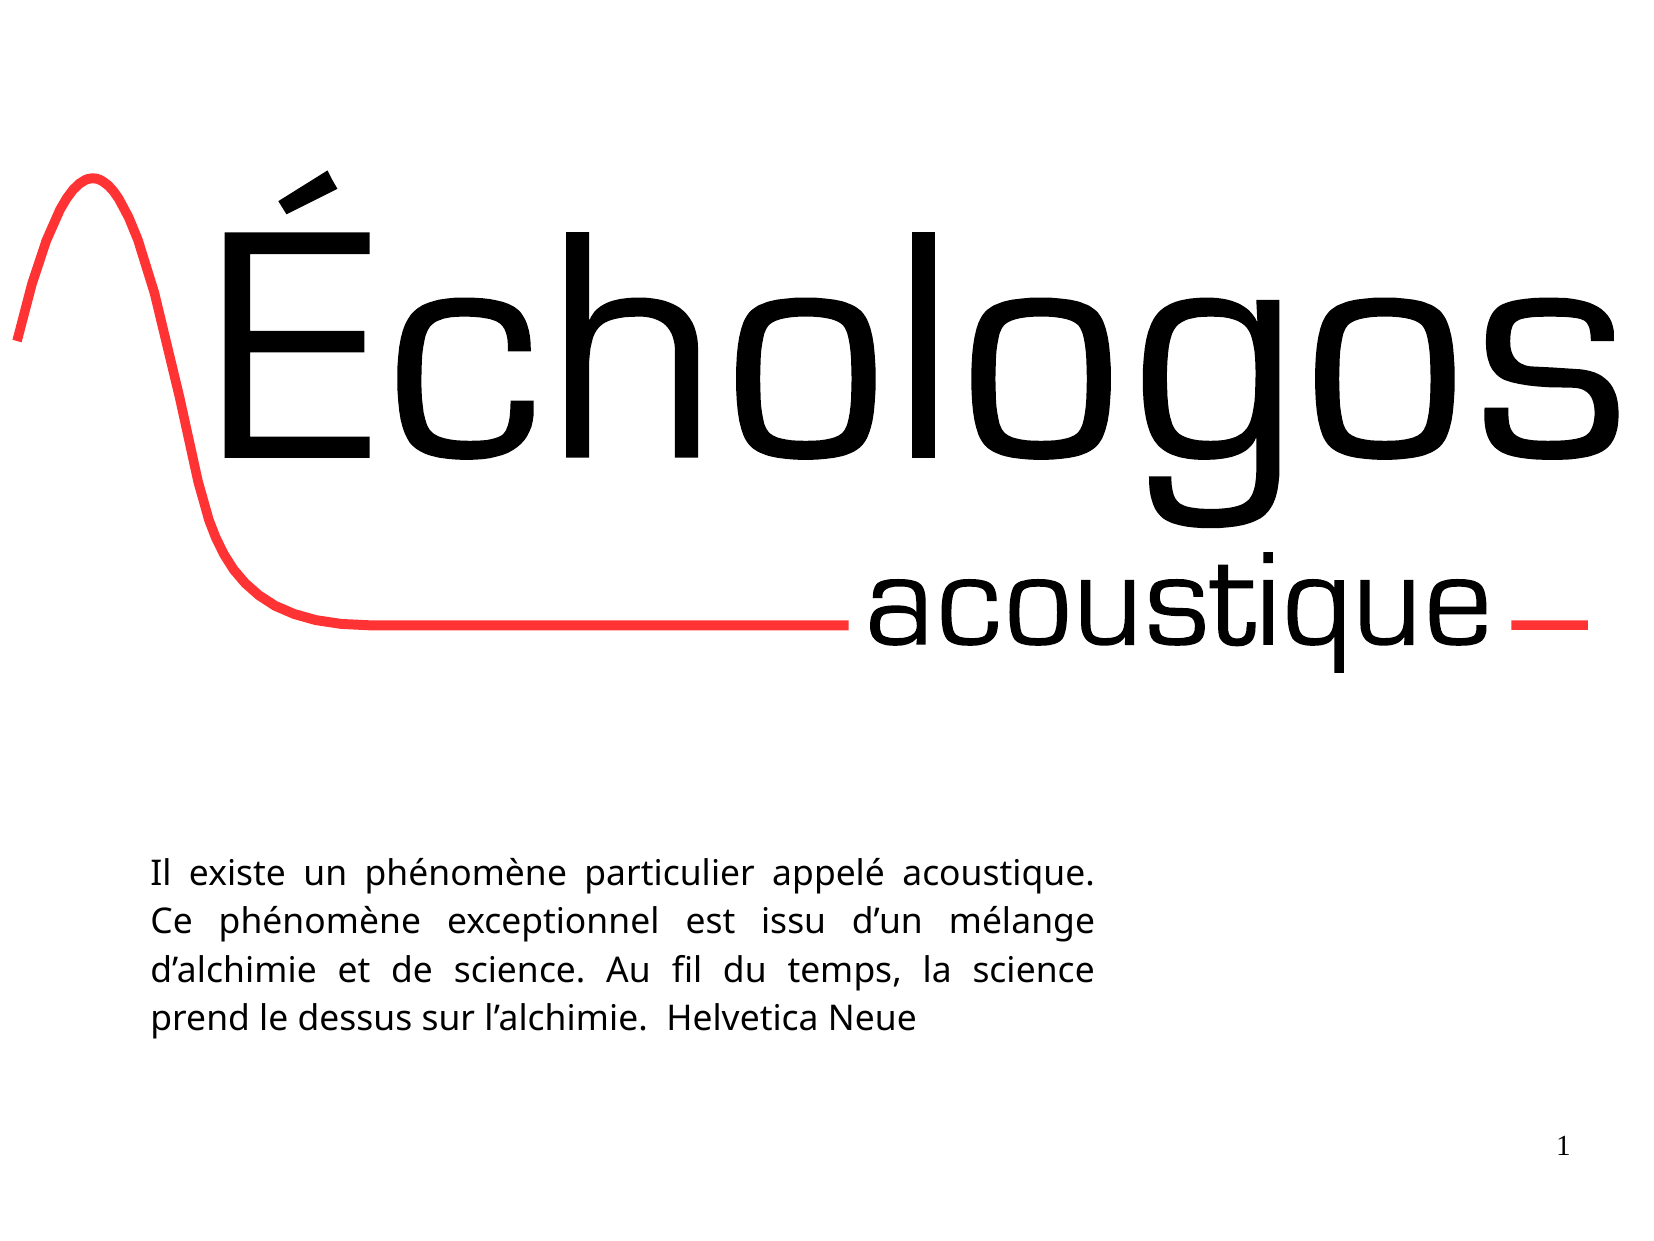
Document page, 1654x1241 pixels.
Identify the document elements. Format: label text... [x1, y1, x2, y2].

text_box [1511, 620, 1588, 630]
text_box [1360, 579, 1414, 646]
text_box [1429, 578, 1487, 646]
text_box [12, 173, 849, 631]
text_box [1142, 297, 1280, 529]
text_box [1263, 552, 1273, 564]
text_box [1315, 297, 1455, 460]
text_box [736, 297, 876, 460]
text_box [1263, 579, 1273, 645]
text_box [224, 232, 370, 458]
text_box [278, 170, 338, 215]
text_box [1009, 578, 1068, 646]
text_box [1484, 297, 1619, 460]
text_box [397, 297, 534, 460]
text_box Il existe un phénomène particulier appelé acoustique. Ce phénomène exceptionnel est issu d’un mélange d’alchimie et de science. Au fil du temps, la science prend le dessus sur l’alchimie. Helvetica Neue [135, 840, 1111, 1062]
text_box [971, 297, 1111, 460]
text_box [566, 232, 699, 458]
text_box [1209, 564, 1256, 647]
text_box [1081, 579, 1135, 646]
text_box [1149, 578, 1205, 646]
text_box [941, 578, 998, 646]
text_box [912, 232, 935, 458]
text_box [870, 578, 926, 646]
text_box [1287, 578, 1344, 673]
